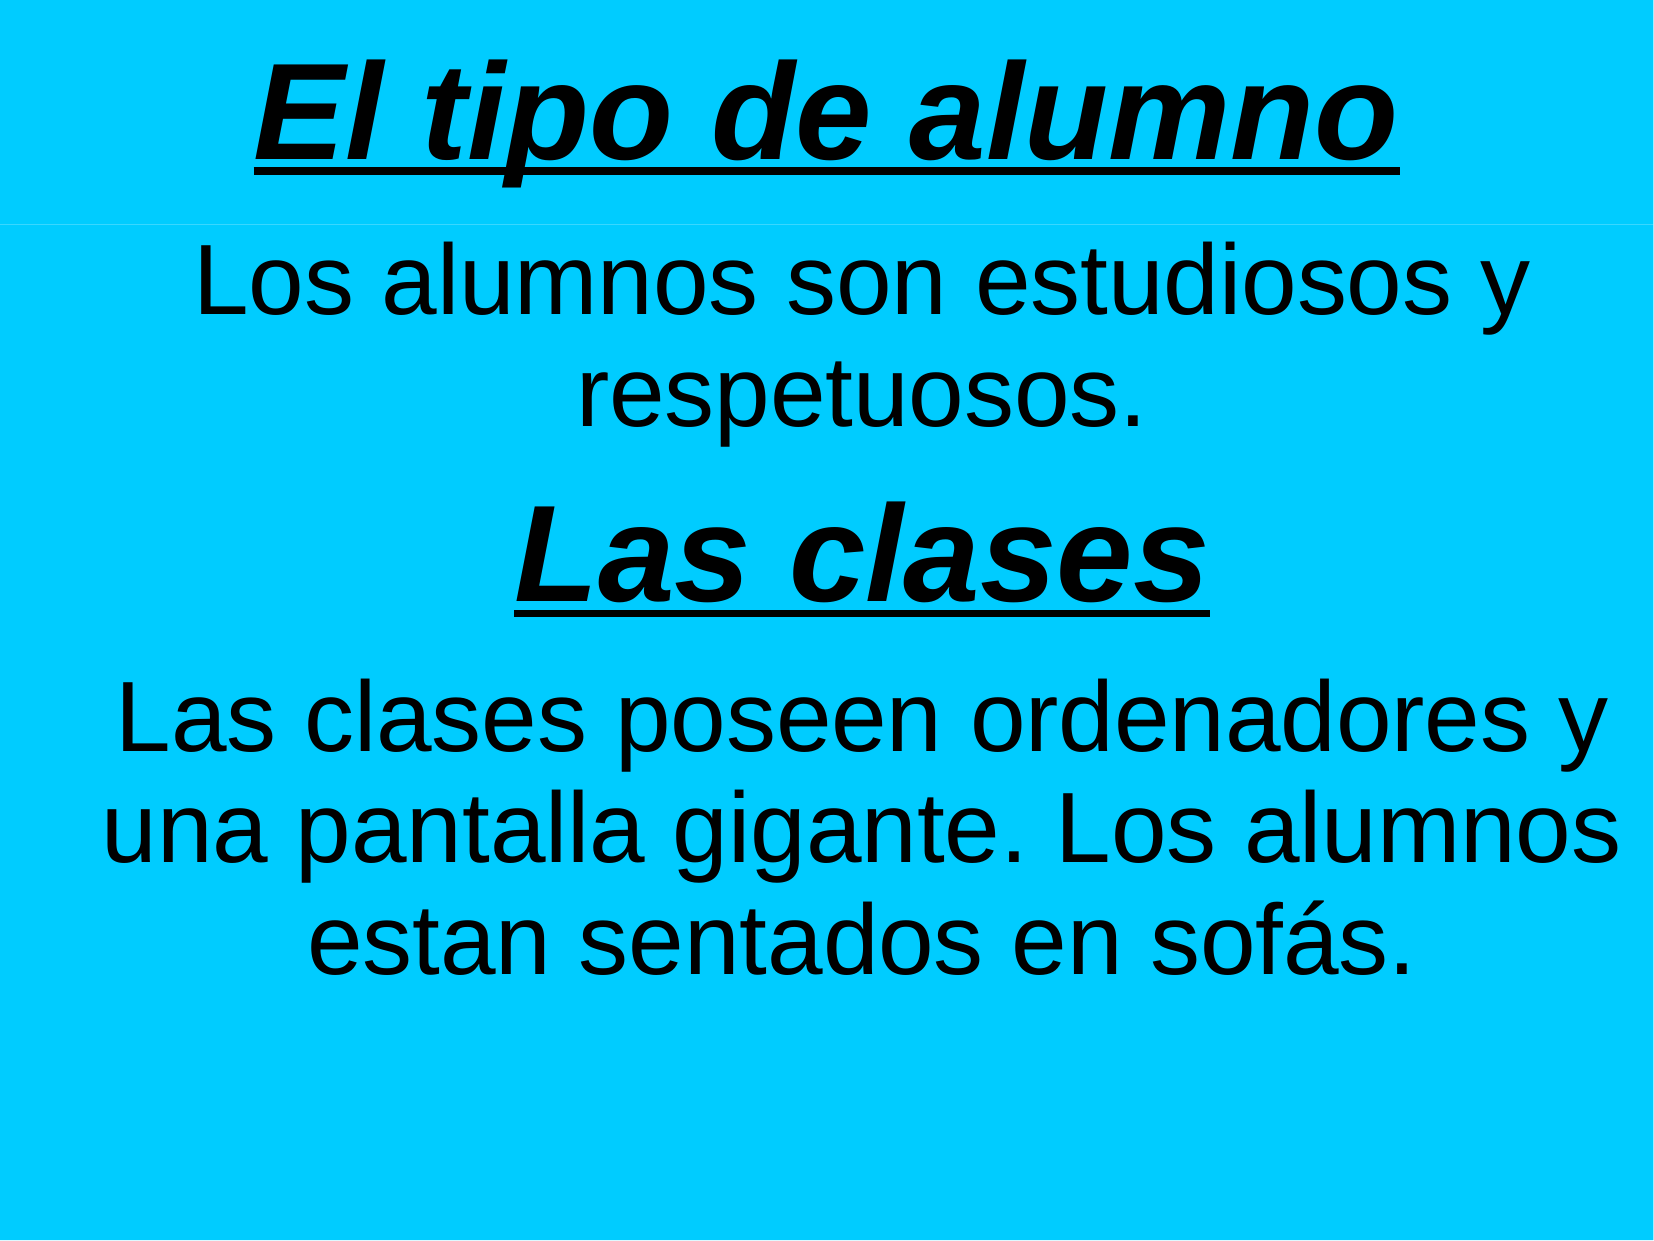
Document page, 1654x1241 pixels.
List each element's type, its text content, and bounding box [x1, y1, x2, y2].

list Los alumnos son estudiosos y respetuosos. Las clases Las clases poseen ordenadores y una pantalla gigante. Los alumnos estan sentados en sofás. [0, 224, 1654, 1241]
title El tipo de alumno [0, 0, 1654, 224]
